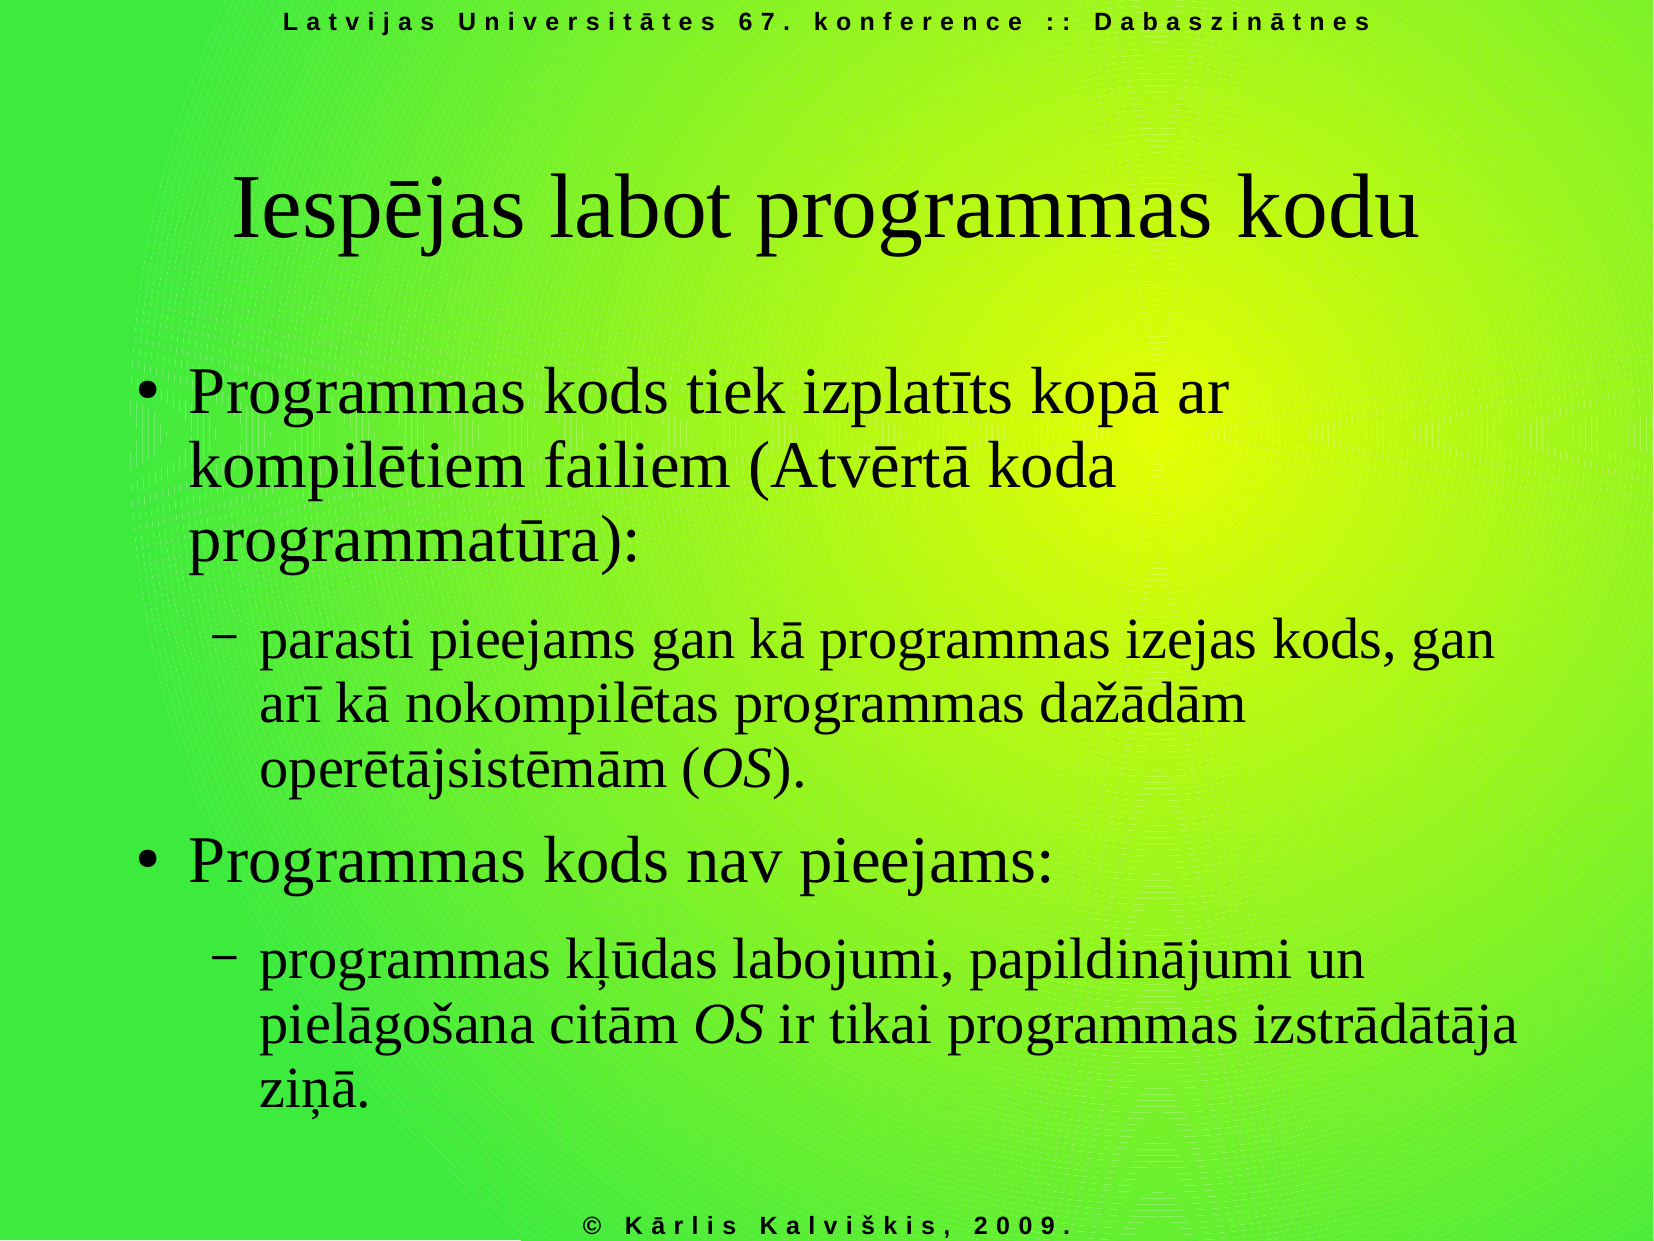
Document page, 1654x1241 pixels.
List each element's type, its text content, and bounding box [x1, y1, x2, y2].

list Programmas kods tiek izplatīts kopā ar kompilētiem failiem (Atvērtā koda programmatūra): parasti pieejams gan kā programmas izejas kods, gan arī kā nokompilētas programmas dažādām operētājsistēmām (OS). Programmas kods nav pieejams: programmas kļūdas labojumi, papildinājumi un pielāgošana citām OS ir tikai programmas izstrādātāja ziņā. [118, 354, 1536, 1182]
title Iespējas labot programmas kodu [118, 88, 1536, 325]
